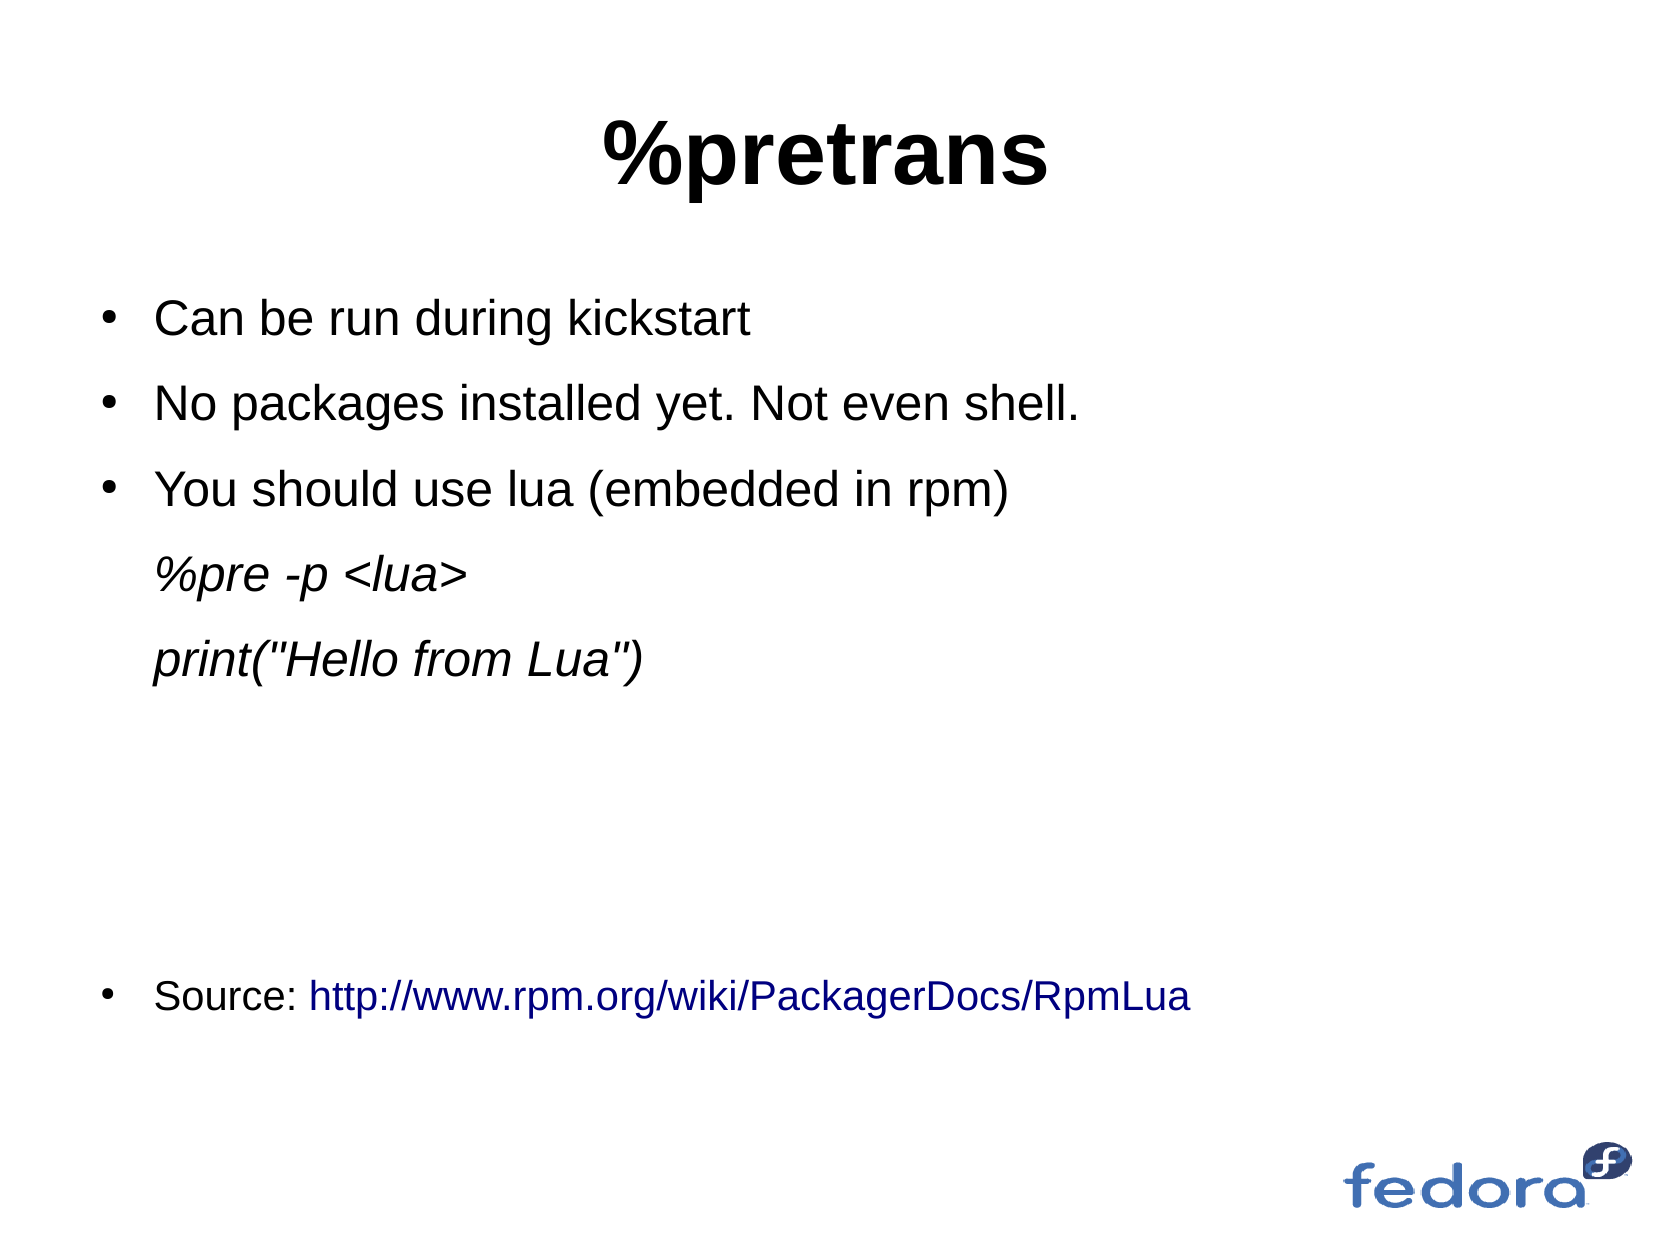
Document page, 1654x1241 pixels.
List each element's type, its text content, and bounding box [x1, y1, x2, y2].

picture [1332, 1124, 1651, 1227]
list Can be run during kickstart No packages installed yet. Not even shell. You should use lua (embedded in rpm) %pre -p <lua> print("Hello from Lua") Source: http://www.rpm.org/wiki/PackagerDocs/RpmLua [82, 290, 1571, 1109]
title %pretrans [82, 49, 1571, 257]
